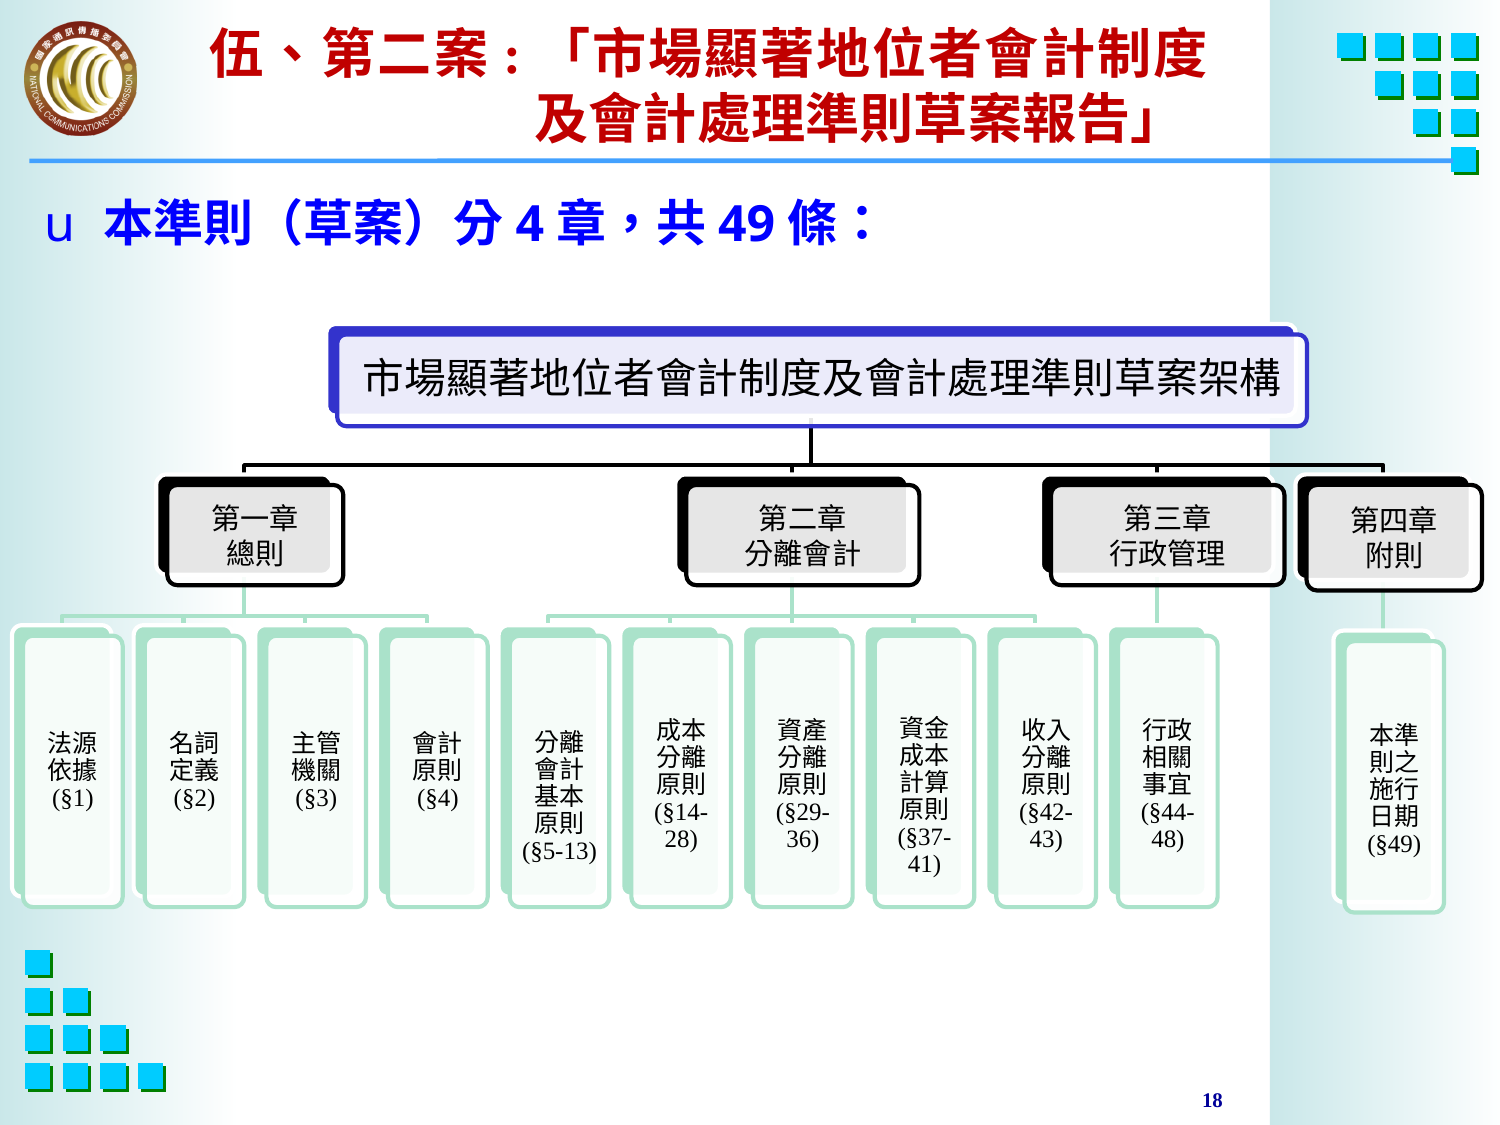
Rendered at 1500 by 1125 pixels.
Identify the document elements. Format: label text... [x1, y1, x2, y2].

text_box 法源 依據 (§1) [23, 635, 123, 908]
text_box [741, 625, 842, 897]
text_box 行政 相關 事宜 (§44-48) [1117, 635, 1218, 908]
text_box [11, 625, 112, 897]
text_box [1040, 474, 1274, 575]
text_box [1295, 474, 1471, 580]
text_box [255, 625, 355, 897]
text_box 資產 分離 原則 (§29-36) [753, 635, 853, 908]
text_box 本準 則之 施行 日期 (§49) [1344, 641, 1445, 913]
text_box 名詞 定義 (§2) [144, 635, 245, 908]
text_box 主管 機關 (§3) [266, 635, 367, 908]
text_box 市場顯著地位者會計制度及會計處理準則草案架構 [337, 334, 1307, 427]
text_box 第二章 分離會計 [686, 484, 920, 586]
text_box [1333, 630, 1434, 903]
text_box [620, 625, 720, 897]
text_box 資金 成本 計算 原則 (§37-41) [874, 635, 975, 908]
text_box 成本 分離 原則 (§14-28) [631, 635, 731, 908]
text_box [133, 625, 234, 897]
text_box [376, 625, 477, 897]
text_box [1106, 625, 1207, 897]
text_box [985, 625, 1085, 897]
text_box [326, 323, 1296, 416]
text_box [675, 474, 909, 575]
text_box 本準則（草案）分4章，共49條： [29, 184, 1122, 279]
text_box [498, 625, 599, 897]
title 伍、第二案:「市場顯著地位者會計制度及會計處理準則草案報告」 [194, 7, 1223, 161]
text_box 會計 原則 (§4) [388, 635, 488, 908]
text_box 第一章 總則 [167, 484, 344, 586]
text_box 第三章 行政管理 [1051, 484, 1285, 586]
text_box [863, 625, 964, 897]
text_box 分離 會計 基本 原則 (§5-13) [509, 635, 610, 908]
text_box 收入 分離 原則 (§42-43) [996, 635, 1096, 908]
text_box [156, 474, 333, 575]
text_box 第四章 附則 [1306, 484, 1482, 591]
